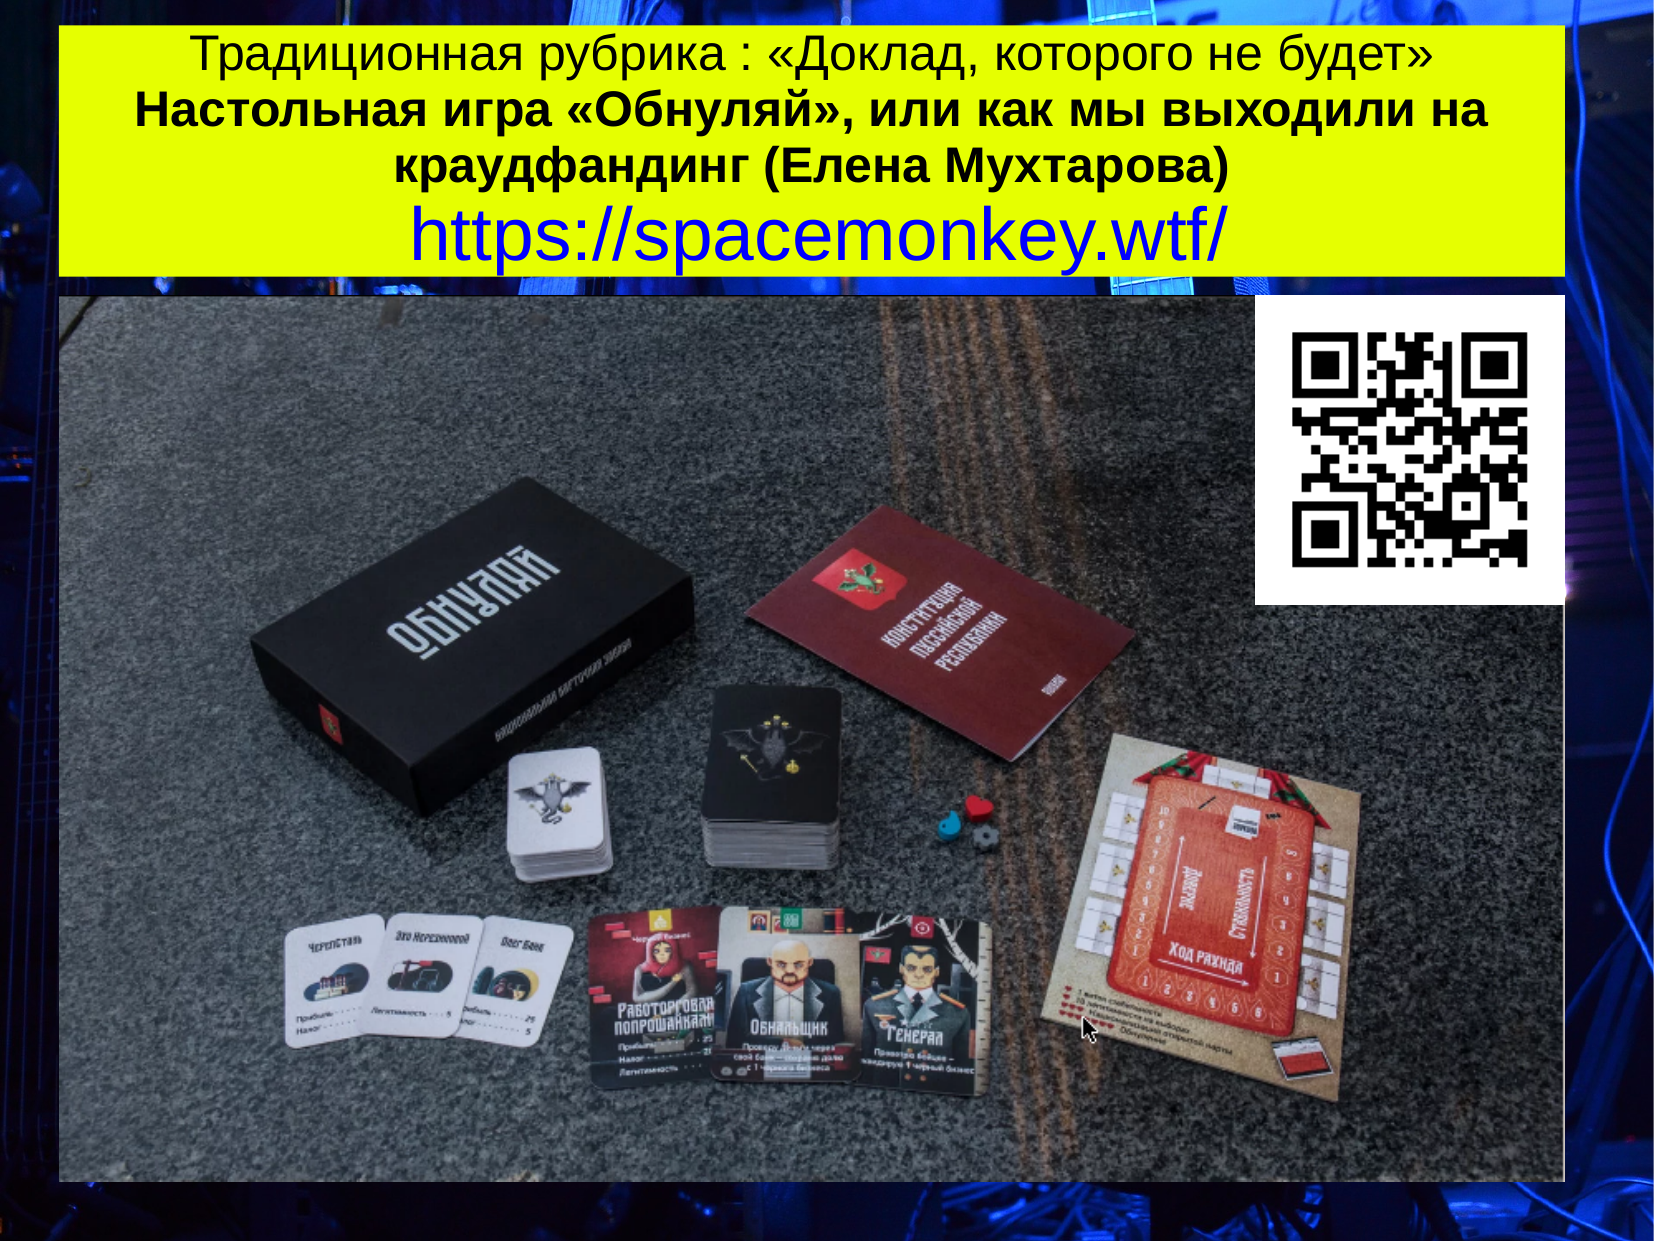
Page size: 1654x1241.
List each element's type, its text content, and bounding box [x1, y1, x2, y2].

picture [0, 0, 1654, 1241]
title Традиционная рубрика : «Доклад, которого не будет» Настольная игра «Обнуляй», или как мы выходили на краудфандинг (Елена Мухтарова) https://spacemonkey.wtf/ [58, 25, 1565, 277]
